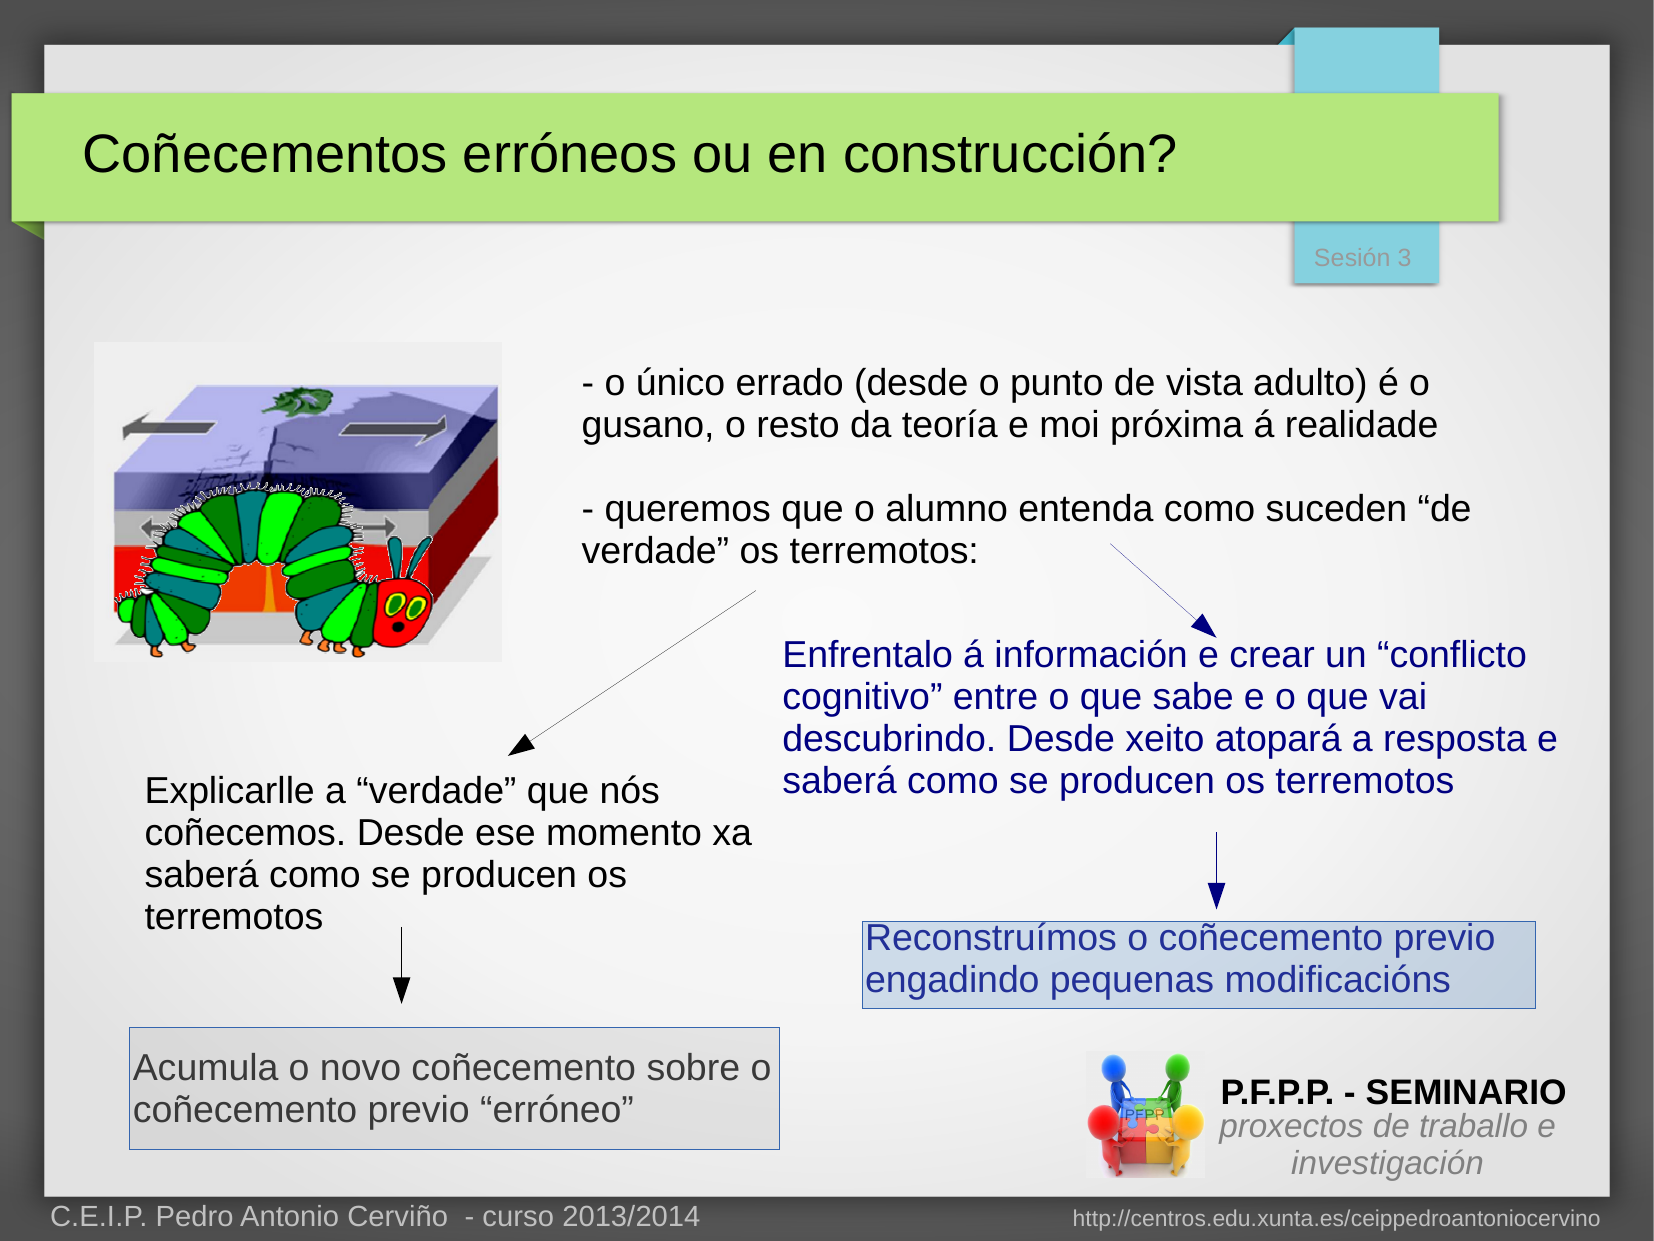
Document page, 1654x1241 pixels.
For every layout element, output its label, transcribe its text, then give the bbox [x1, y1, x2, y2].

subtitle P.F.P.P. - SEMINARIO [1205, 1062, 1630, 1123]
text_box proxectos de traballo e investigación [1192, 1106, 1583, 1182]
picture [0, 0, 1654, 1241]
text_box Explicarlle a “verdade” que nós coñecemos. Desde ese momento xa saberá como se producen os terremotos [129, 762, 768, 945]
text_box [862, 921, 1536, 1009]
text_box - o único errado (desde o punto de vista adulto) é o gusano, o resto da teoría e moi próxima á realidade - queremos que o alumno entenda como suceden “de verdade” os terremotos: [566, 354, 1536, 580]
text_box Enfrentalo á información e crear un “conflicto cognitivo” entre o que sabe e o que vai descubrindo. Desde xeito atopará a resposta e saberá como se producen os terremotos [767, 625, 1595, 809]
text_box C.E.I.P. Pedro Antonio Cerviño - curso 2013/2014 http://centros.edu.xunta.es/ceippedroantoniocervino [35, 1192, 1630, 1241]
title Coñecementos erróneos ou en construcción? [82, 94, 1465, 213]
text_box Reconstruímos o coñecemento previo engadindo pequenas modificacións [850, 909, 1571, 1009]
text_box Sesión 3 [1299, 236, 1430, 280]
text_box [129, 1027, 780, 1150]
